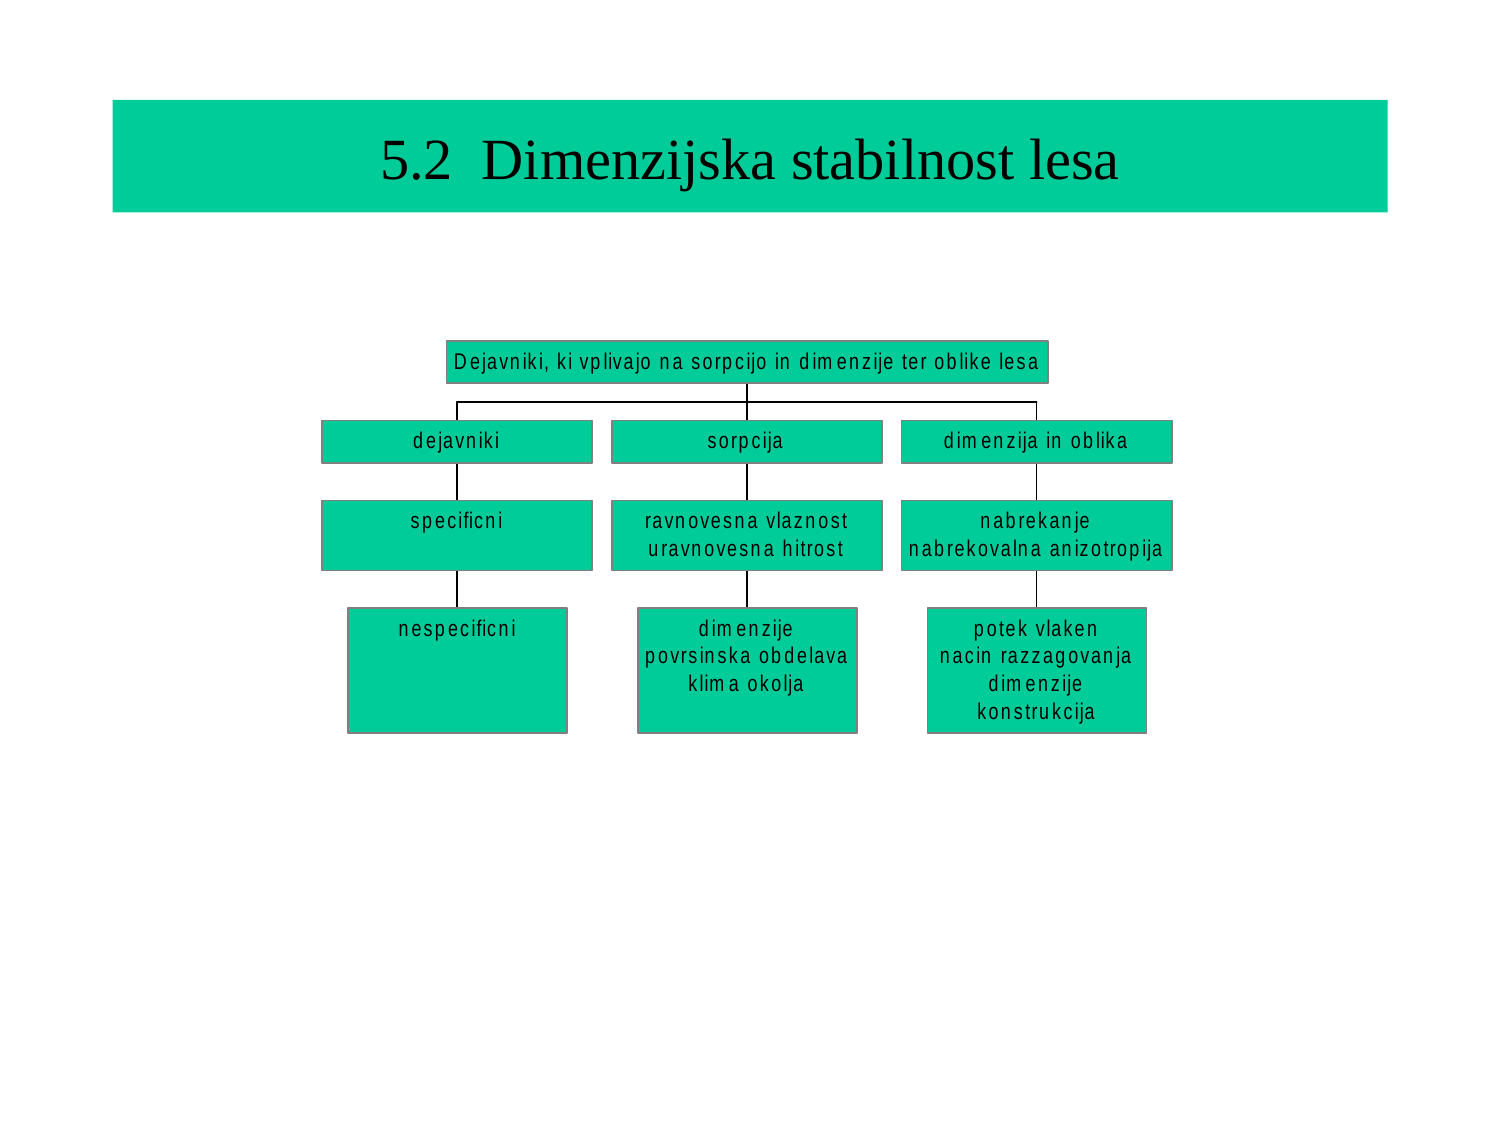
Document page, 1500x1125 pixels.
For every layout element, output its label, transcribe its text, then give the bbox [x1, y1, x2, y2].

text_box [300, 337, 1176, 737]
title 5.2 Dimenzijska stabilnost lesa [112, 99, 1388, 213]
